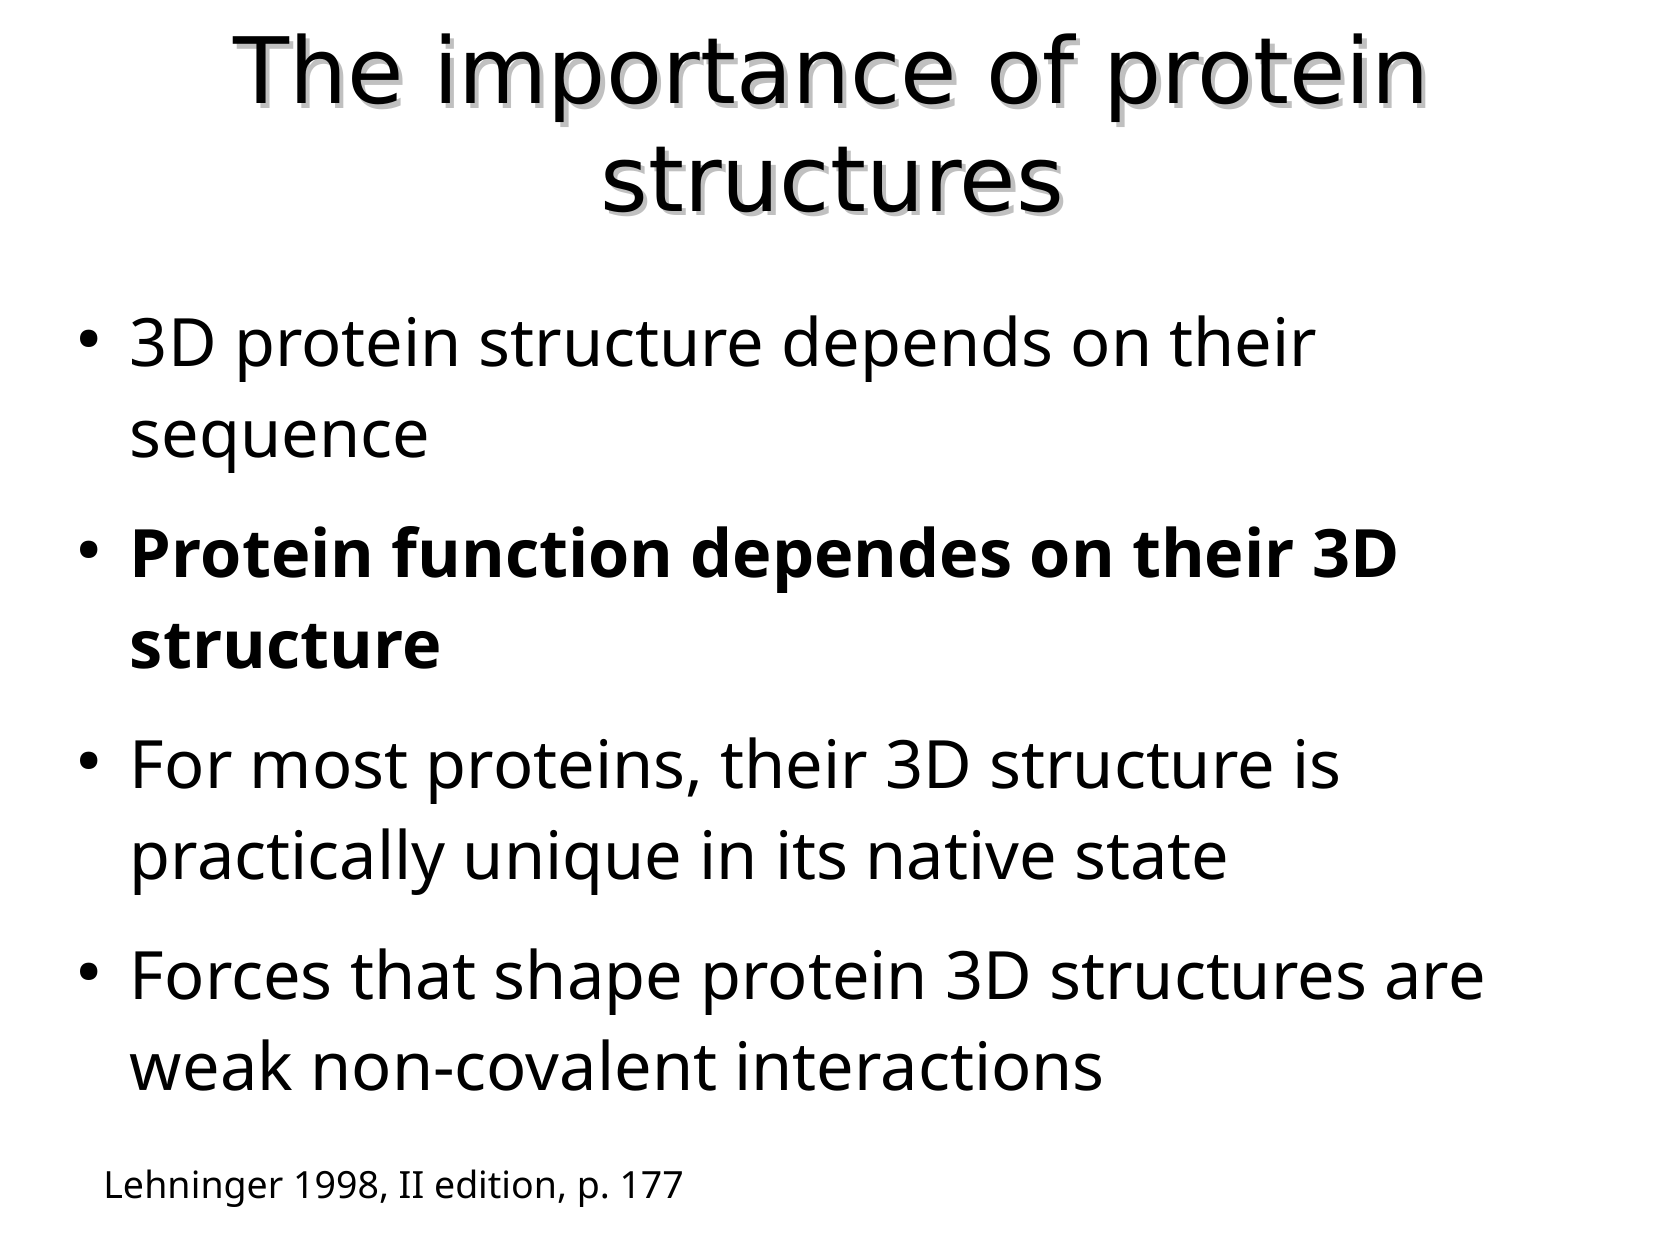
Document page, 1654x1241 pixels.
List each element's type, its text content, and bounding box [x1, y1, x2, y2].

title The importance of protein structures [88, 18, 1577, 233]
text_box Lehninger 1998, II edition, p. 177 [88, 1151, 827, 1212]
list 3D protein structure depends on their sequence Protein function dependes on their 3D structure For most proteins, their 3D structure is practically unique in its native state Forces that shape protein 3D structures are weak non-covalent interactions [59, 295, 1548, 1122]
